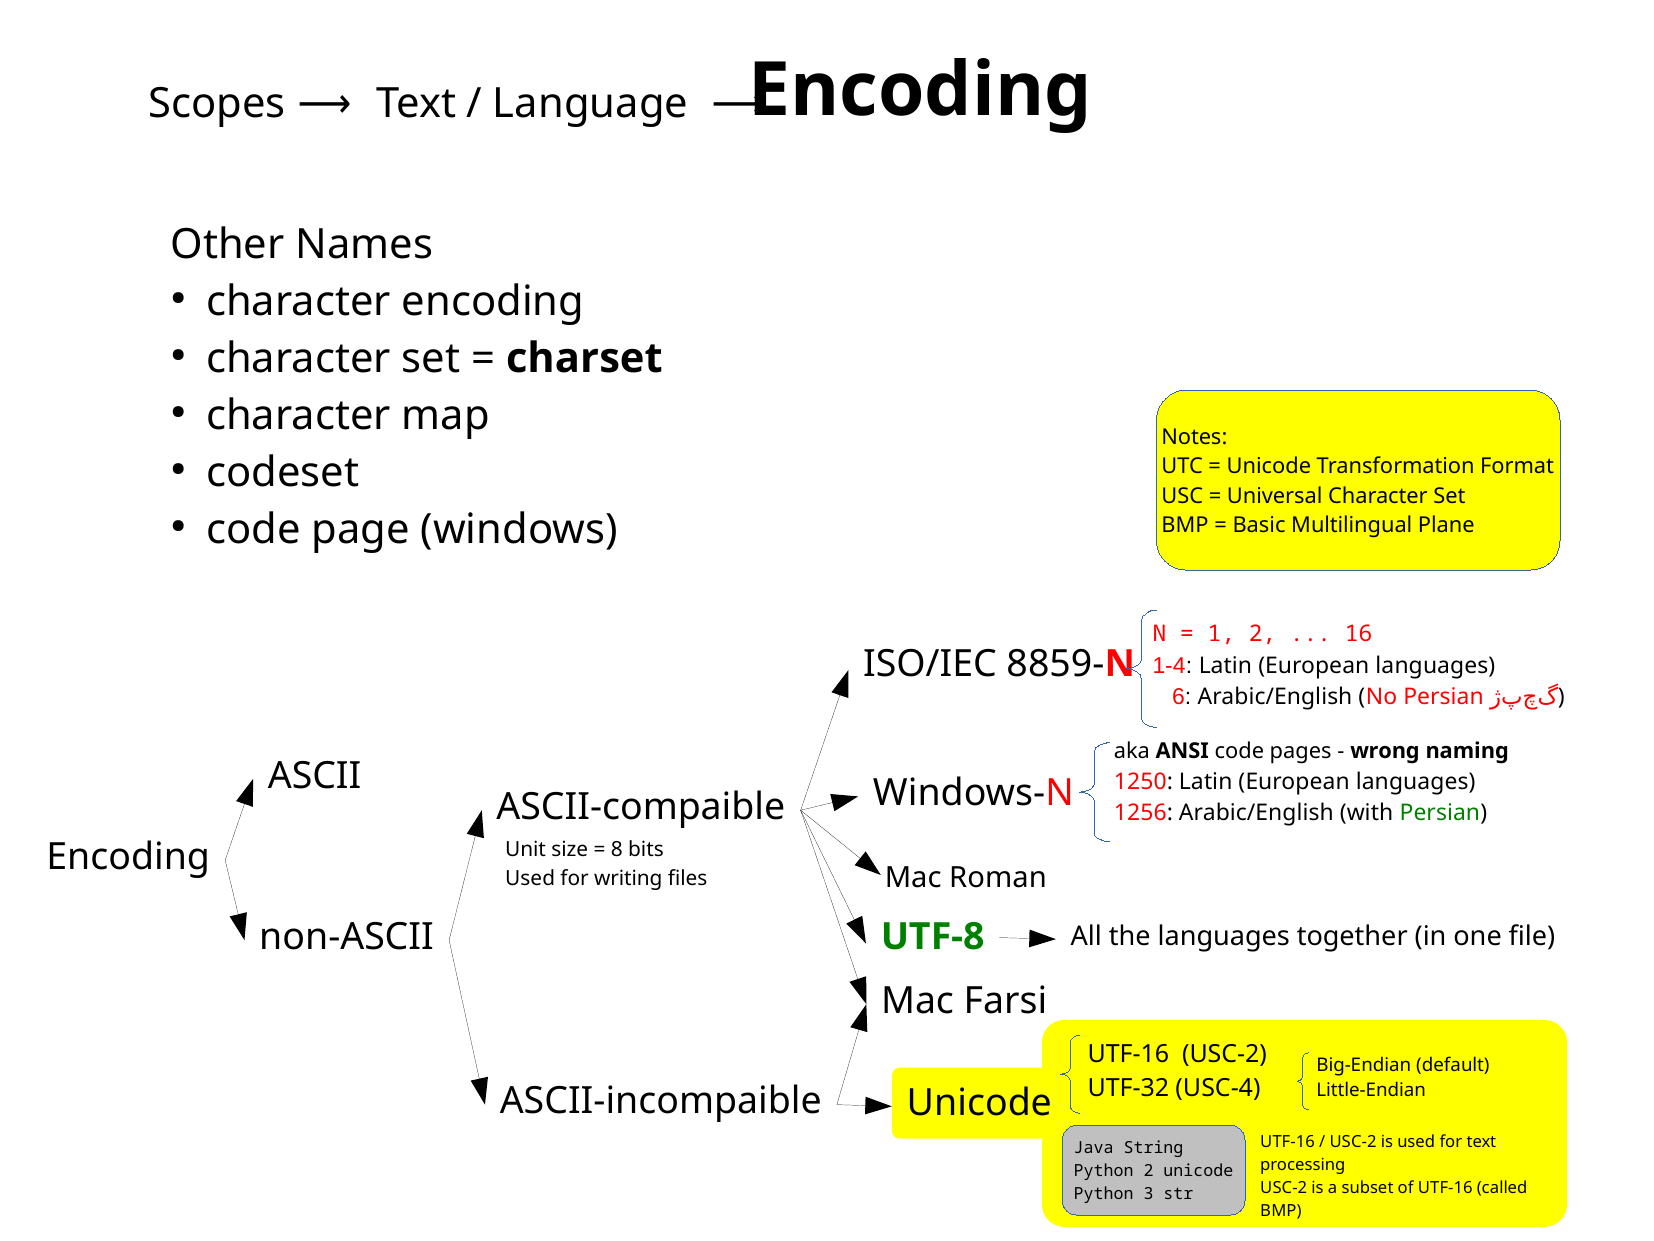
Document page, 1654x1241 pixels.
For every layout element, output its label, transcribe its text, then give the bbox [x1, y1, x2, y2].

text_box Scopes ⟶ Text / Language ⟶ [133, 65, 741, 169]
text_box UTF-16 / USC-2 is used for text processing USC-2 is a subset of UTF-16 (called BMP) [1245, 1122, 1576, 1193]
text_box ISO/IEC 8859-N [848, 628, 1128, 712]
text_box Other Names character encoding character set = charset character map codeset code page (windows) [156, 206, 638, 640]
text_box Encoding [733, 28, 1088, 179]
text_box UTF-16 (USC-2) UTF-32 (USC-4) [1072, 1028, 1275, 1126]
text_box Big-Endian (default) Little-Endian [1301, 1043, 1490, 1121]
text_box [1084, 1020, 1568, 1122]
text_box All the languages together (in one file) [1055, 909, 1521, 969]
text_box ASCII-compaible [481, 772, 776, 849]
text_box [1238, 1126, 1245, 1134]
text_box non-ASCII [244, 902, 434, 979]
text_box Encoding [31, 822, 209, 899]
text_box Unicode [891, 1068, 1051, 1145]
text_box Unit size = 8 bits Used for writing files [490, 827, 744, 911]
text_box ASCII [253, 740, 367, 817]
text_box [898, 1043, 1568, 1227]
text_box Java String Python 2 unicode Python 3 str [1062, 1125, 1246, 1216]
text_box aka ANSI code pages - wrong naming 1250: Latin (European languages) 1256: Arabic/English (with Persian) [1099, 728, 1490, 858]
text_box Mac Roman [870, 849, 1045, 912]
text_box Mac Farsi [866, 966, 1084, 1043]
text_box Windows-N [858, 758, 1071, 835]
text_box UTF-8 [865, 902, 999, 976]
text_box N = 1, 2, ... 16 1-4: Latin (European languages) 6: Arabic/English (No Persian گ‌چ‌پ‌ژ) [1137, 610, 1548, 728]
text_box Notes: UTC = Unicode Transformation Format USC = Universal Character Set BMP = Basic Multilingual Plane [1156, 390, 1561, 571]
text_box ASCII-incompaible [484, 1066, 809, 1143]
